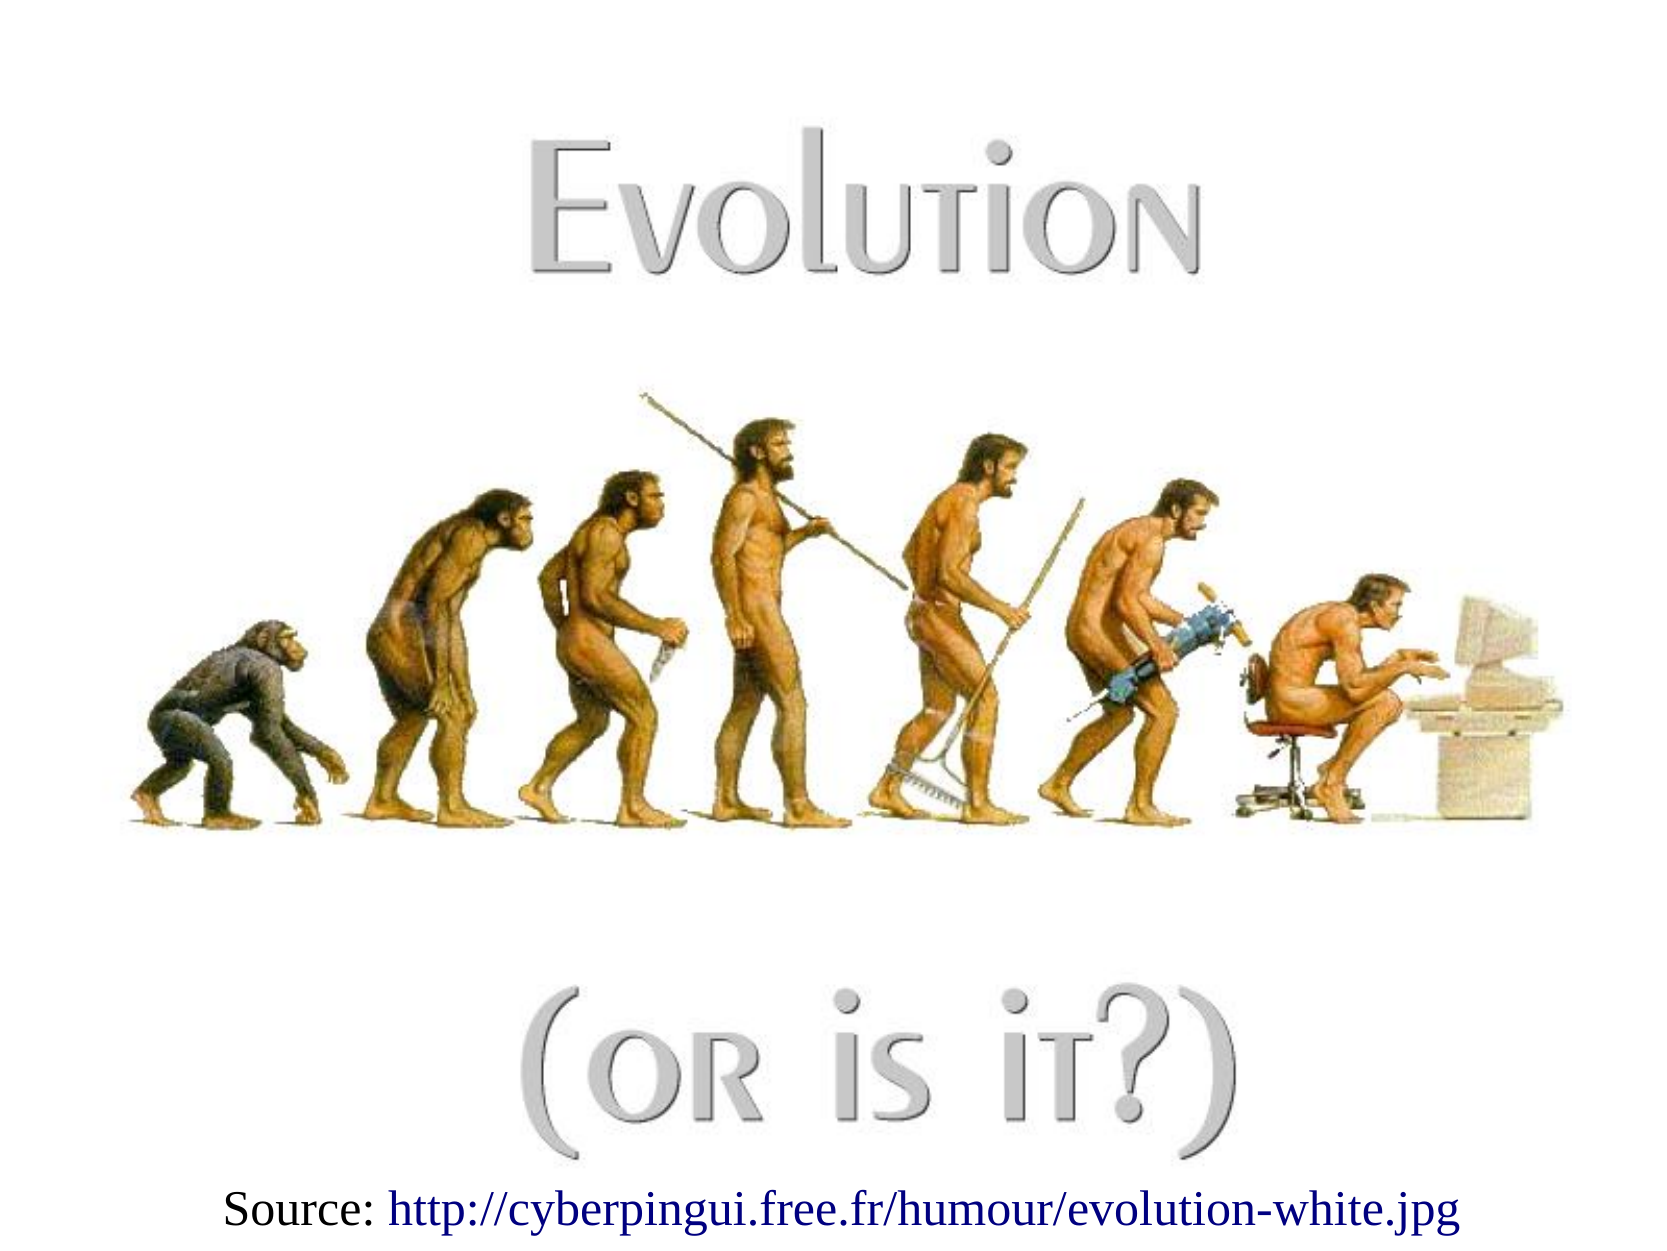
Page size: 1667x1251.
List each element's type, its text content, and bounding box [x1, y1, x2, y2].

text_box Source: http://cyberpingui.free.fr/humour/evolution-white.jpg [188, 1168, 1496, 1244]
picture [4, 1, 1667, 1251]
